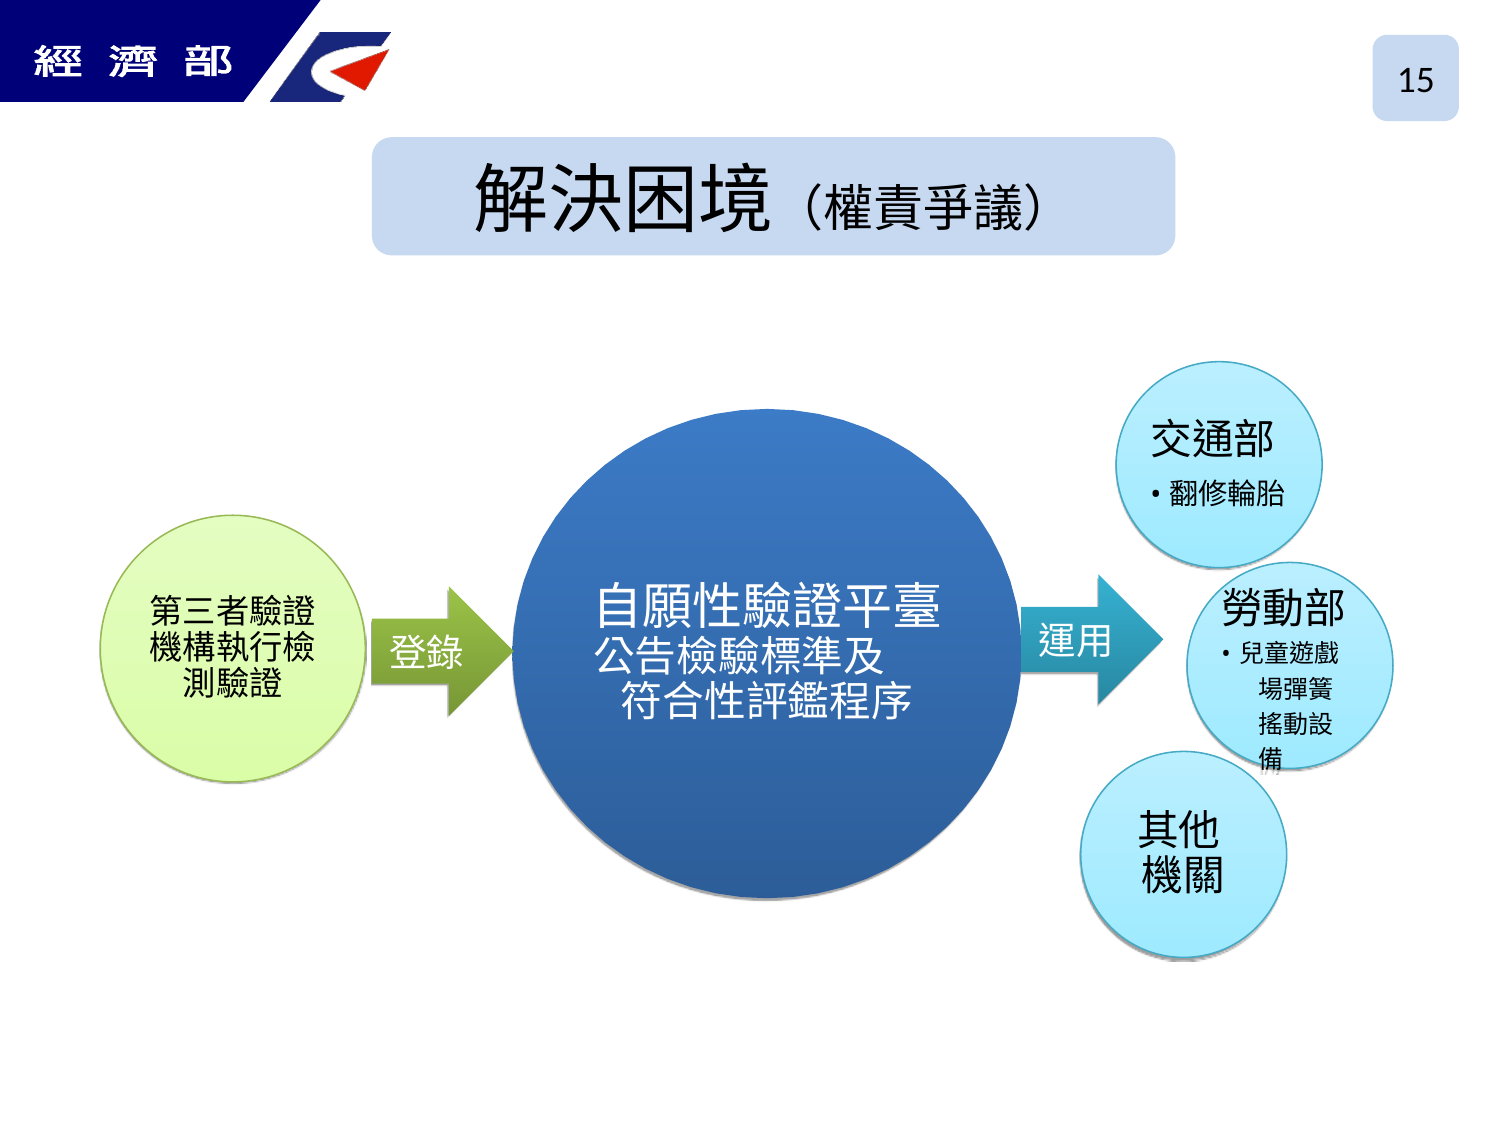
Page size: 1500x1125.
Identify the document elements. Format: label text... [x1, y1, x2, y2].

picture [269, 32, 391, 102]
text_box 其他 機關 [1080, 751, 1287, 958]
text_box 勞動部 兒童遊戲場彈簧搖動設備 [1187, 562, 1393, 769]
text_box 第三者驗證機構執行檢測驗證 [100, 515, 366, 782]
text_box [0, 0, 321, 102]
text_box 解決困境（權責爭議） [371, 137, 1176, 256]
text_box 15 [1372, 34, 1459, 122]
text_box 自願性驗證平臺 公告檢驗標準及 符合性評鑑程序 [512, 408, 1021, 899]
text_box 登錄 [371, 586, 514, 717]
text_box 交通部 翻修輪胎 [1116, 361, 1323, 568]
text_box 運用 [1021, 574, 1164, 705]
